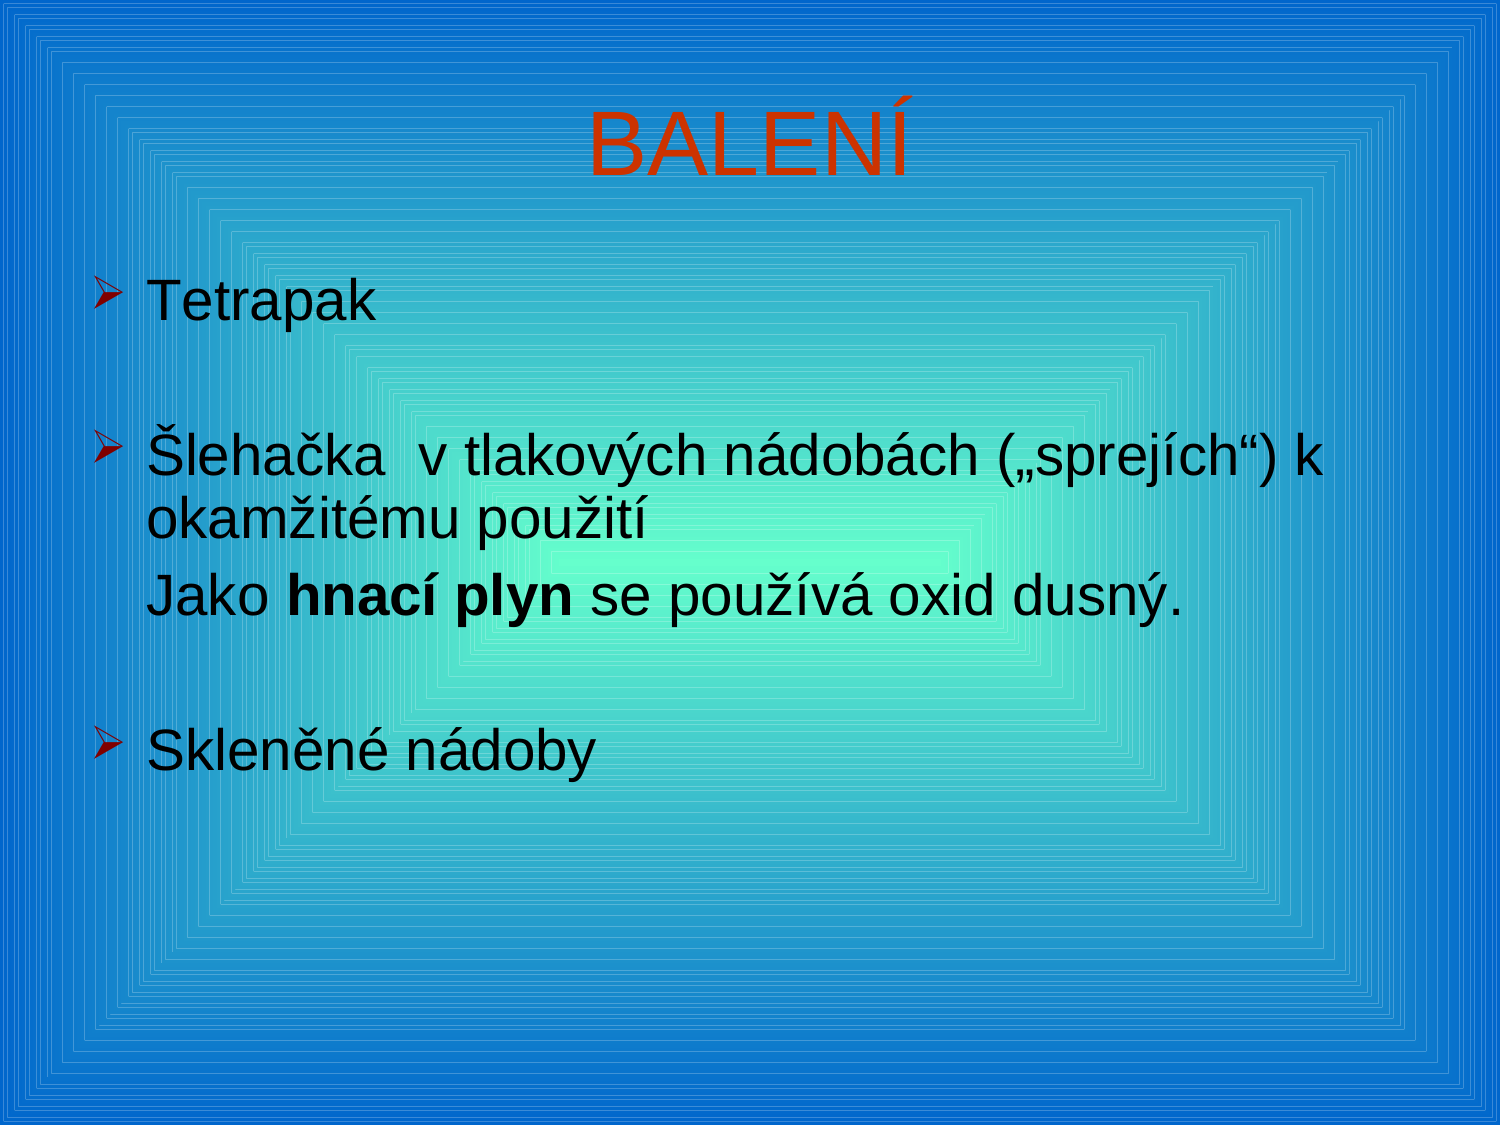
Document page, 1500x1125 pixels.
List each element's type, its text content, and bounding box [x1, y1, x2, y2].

title BALENÍ [75, 45, 1426, 233]
list Tetrapak Šlehačka v tlakových nádobách („sprejích“) k okamžitému použití Jako hnací plyn se používá oxid dusný. Skleněné nádoby [75, 262, 1426, 1006]
